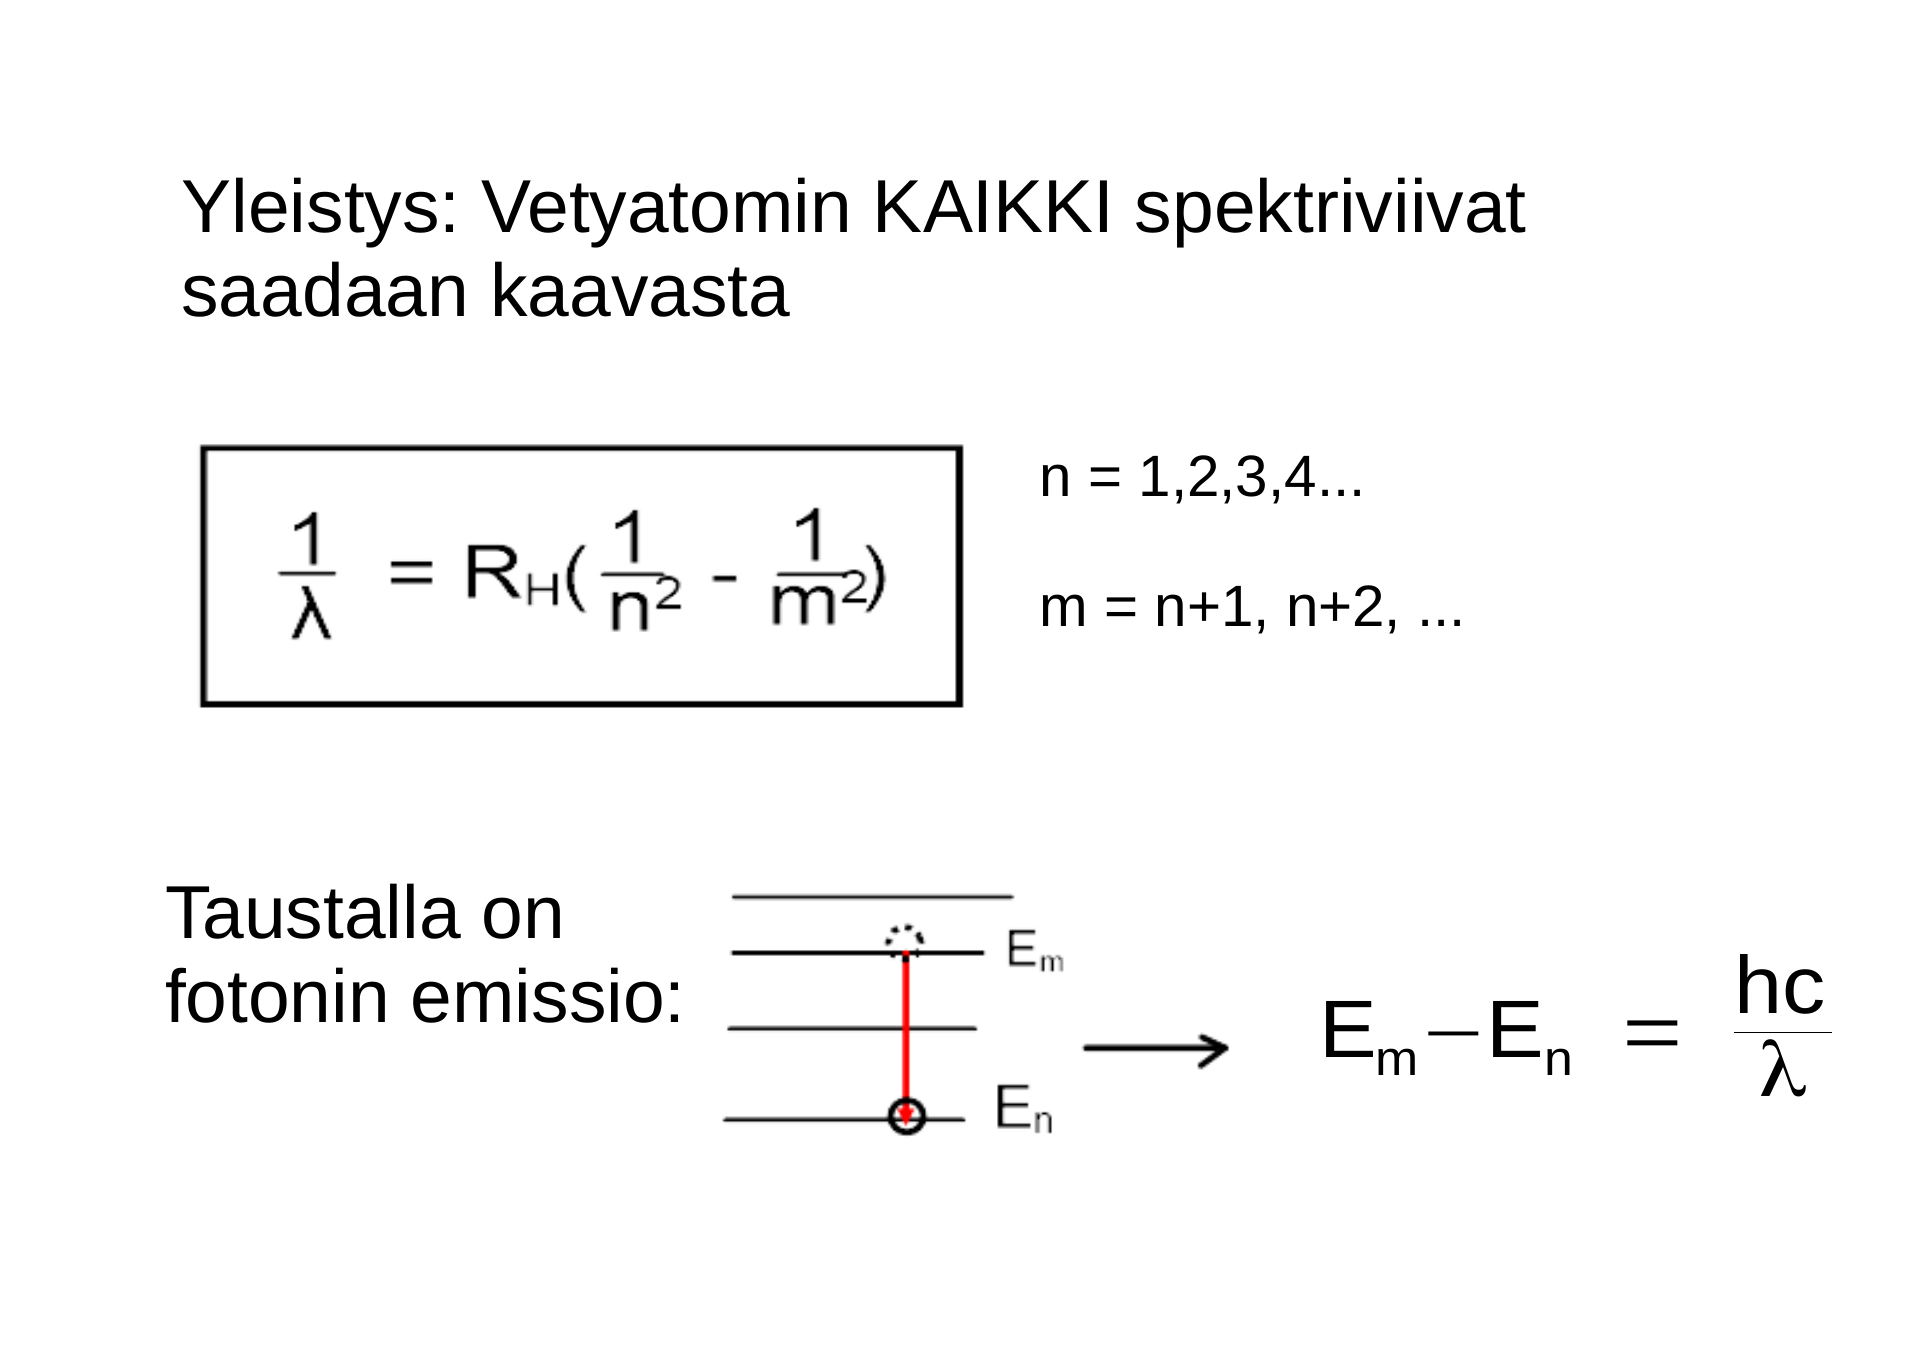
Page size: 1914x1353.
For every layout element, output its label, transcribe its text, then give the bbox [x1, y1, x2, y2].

chart [1312, 940, 1841, 1101]
text_box Yleistys: Vetyatomin KAIKKI spektriviivat saadaan kaavasta [166, 156, 1764, 448]
picture [165, 404, 1012, 724]
text_box n = 1,2,3,4... m = n+1, n+2, ... [1025, 436, 1586, 696]
picture [696, 810, 1252, 1211]
text_box Taustalla on fotonin emissio: [150, 862, 696, 1154]
